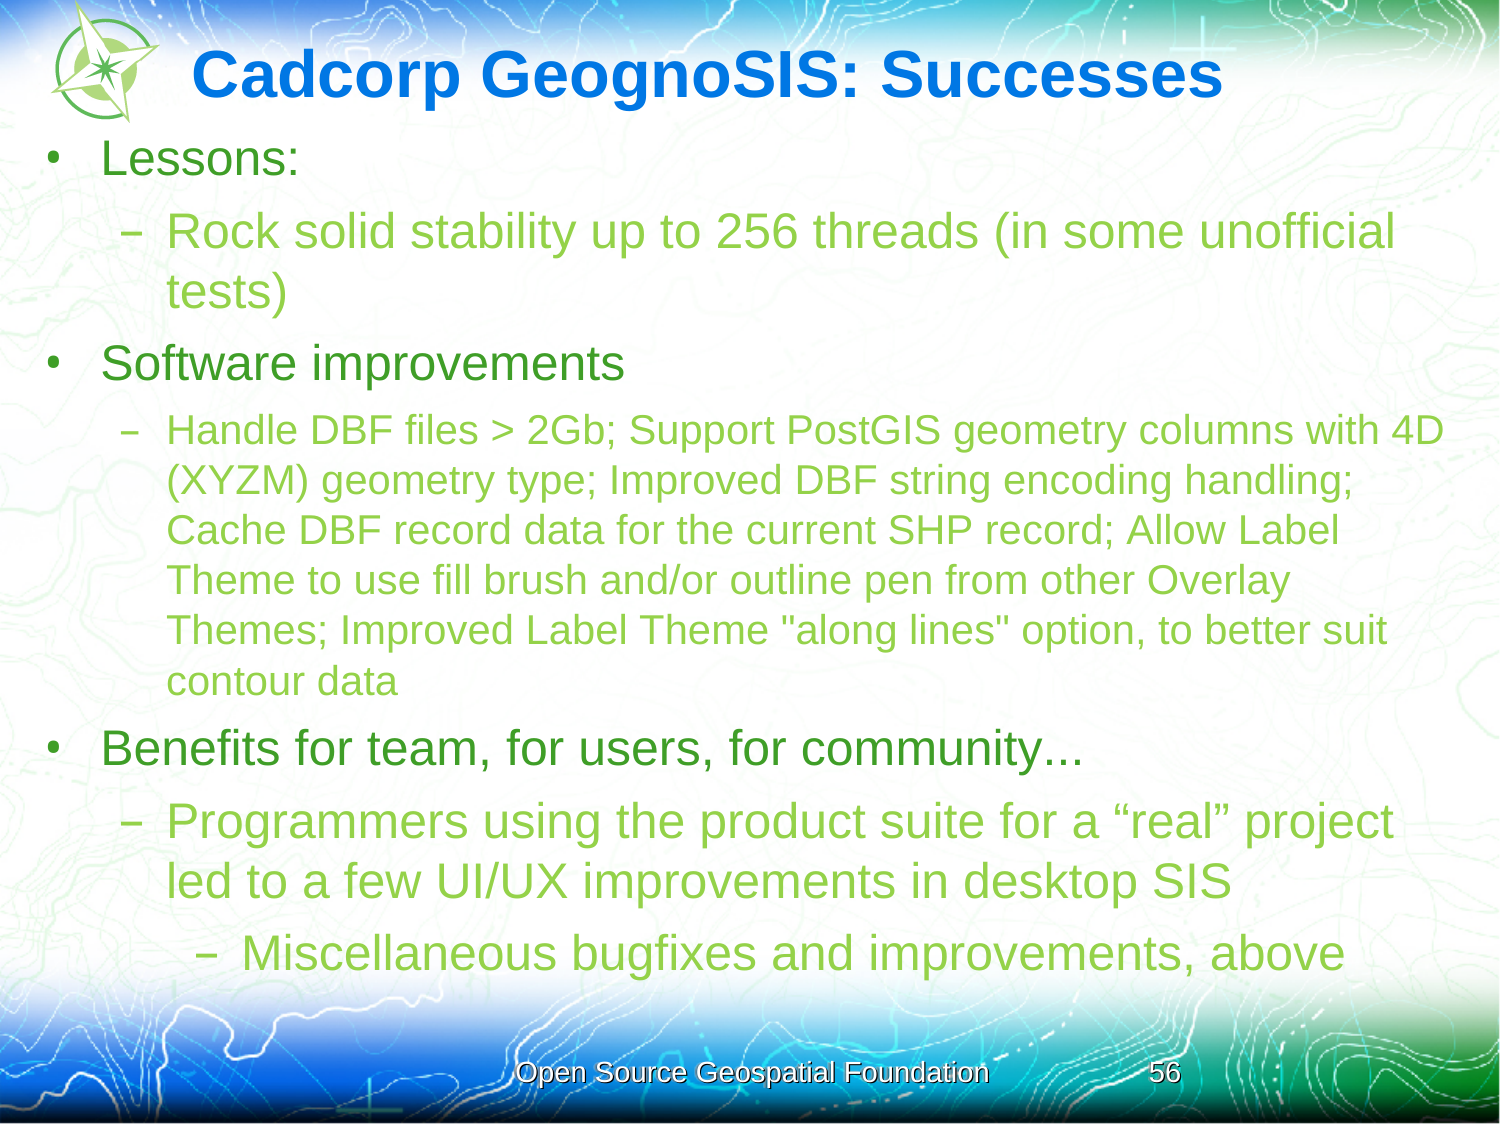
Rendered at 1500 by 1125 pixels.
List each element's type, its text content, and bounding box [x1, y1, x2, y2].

text_box <number> [1134, 1045, 1447, 1112]
list Lessons: Rock solid stability up to 256 threads (in some unofficial tests) Software improvements Handle DBF files > 2Gb; Support PostGIS geometry columns with 4D (XYZM) geometry type; Improved DBF string encoding handling; Cache DBF record data for the current SHP record; Allow Label Theme to use fill brush and/or outline pen from other Overlay Themes; Improved Label Theme "along lines" option, to better suit contour data Benefits for team, for users, for community... Programmers using the product suite for a “real” project led to a few UI/UX improvements in desktop SIS Miscellaneous bugfixes and improvements, above [29, 118, 1477, 1004]
picture [0, 0, 1500, 1125]
title Cadcorp GeognoSIS: Successes [177, 21, 1477, 118]
text_box [71, 1045, 355, 1112]
text_box Open Source Geospatial Foundation [383, 1045, 1123, 1096]
